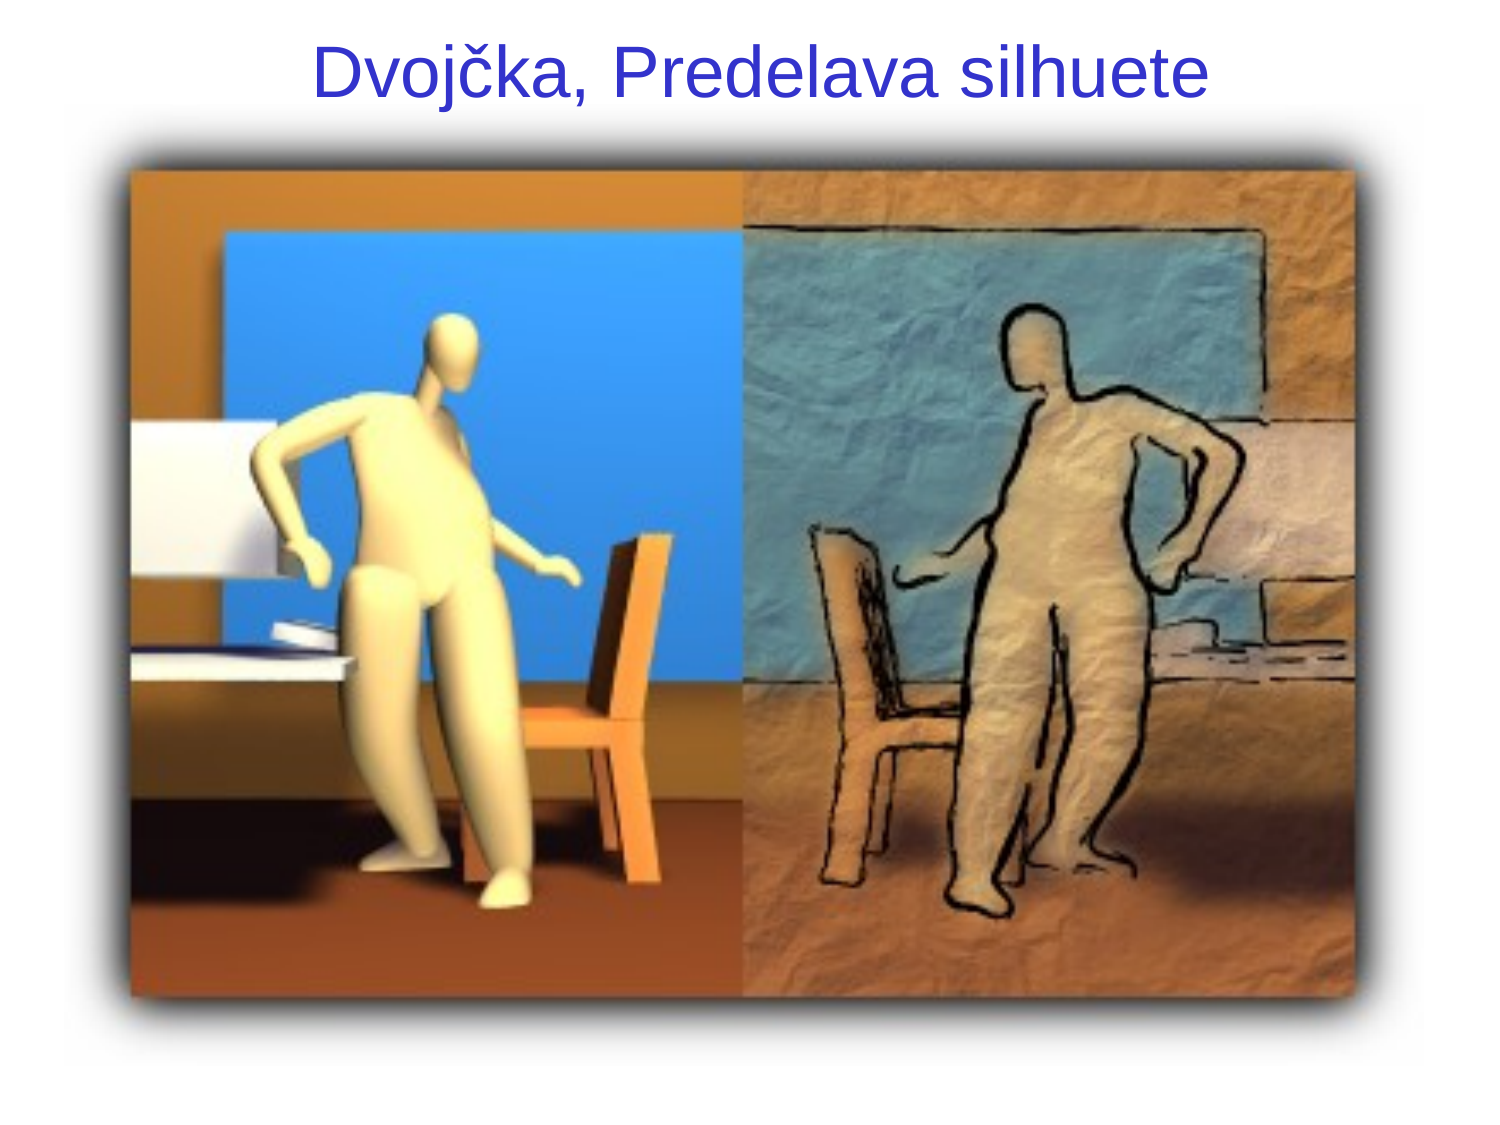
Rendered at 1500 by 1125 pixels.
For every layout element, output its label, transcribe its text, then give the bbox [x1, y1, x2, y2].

title Dvojčka, Predelava silhuete [123, 0, 1399, 138]
picture [64, 104, 1424, 1066]
